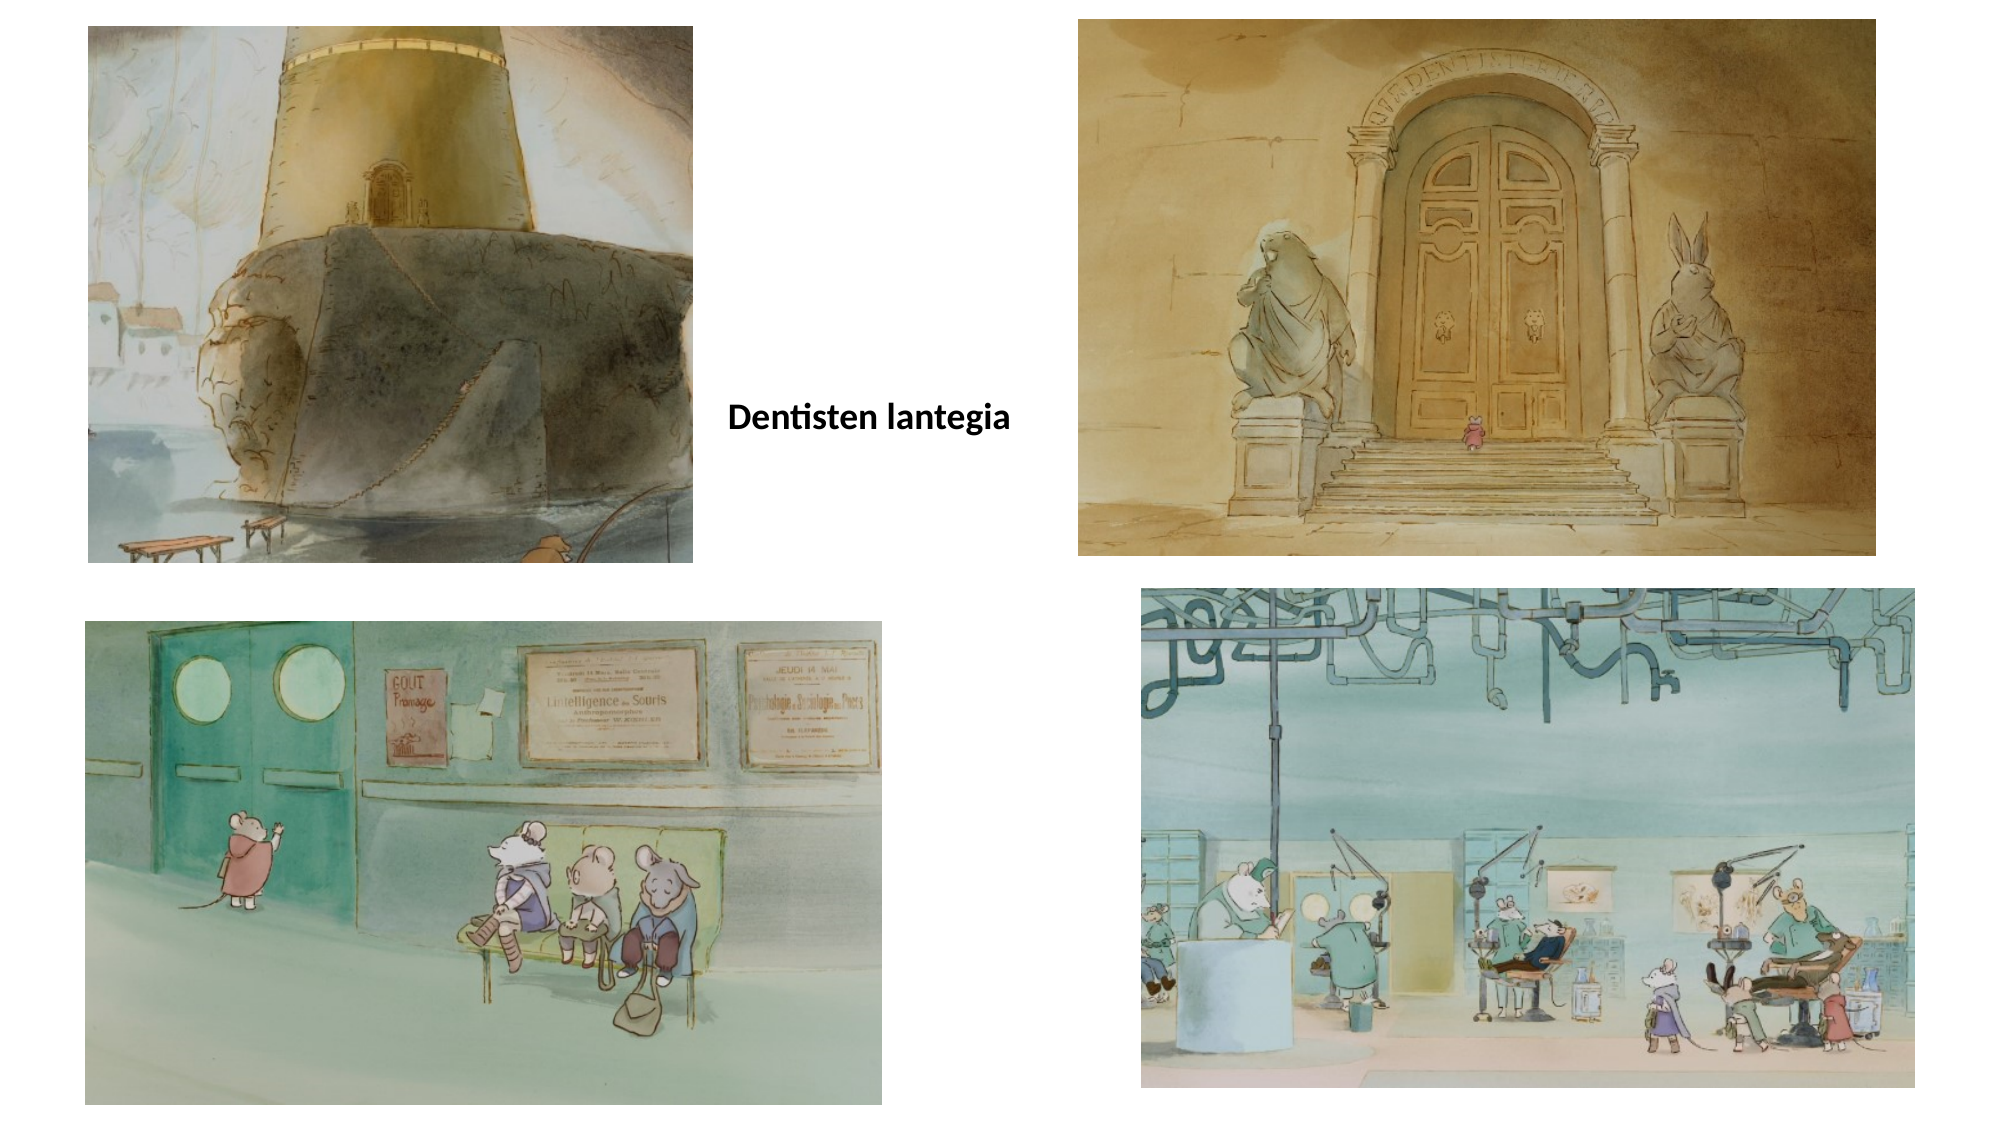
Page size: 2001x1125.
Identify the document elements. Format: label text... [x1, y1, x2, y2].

picture [1141, 588, 1915, 1088]
text_box Dentisten lantegia [712, 384, 1057, 445]
picture [1078, 19, 1876, 556]
picture [85, 621, 882, 1105]
picture [88, 26, 693, 563]
